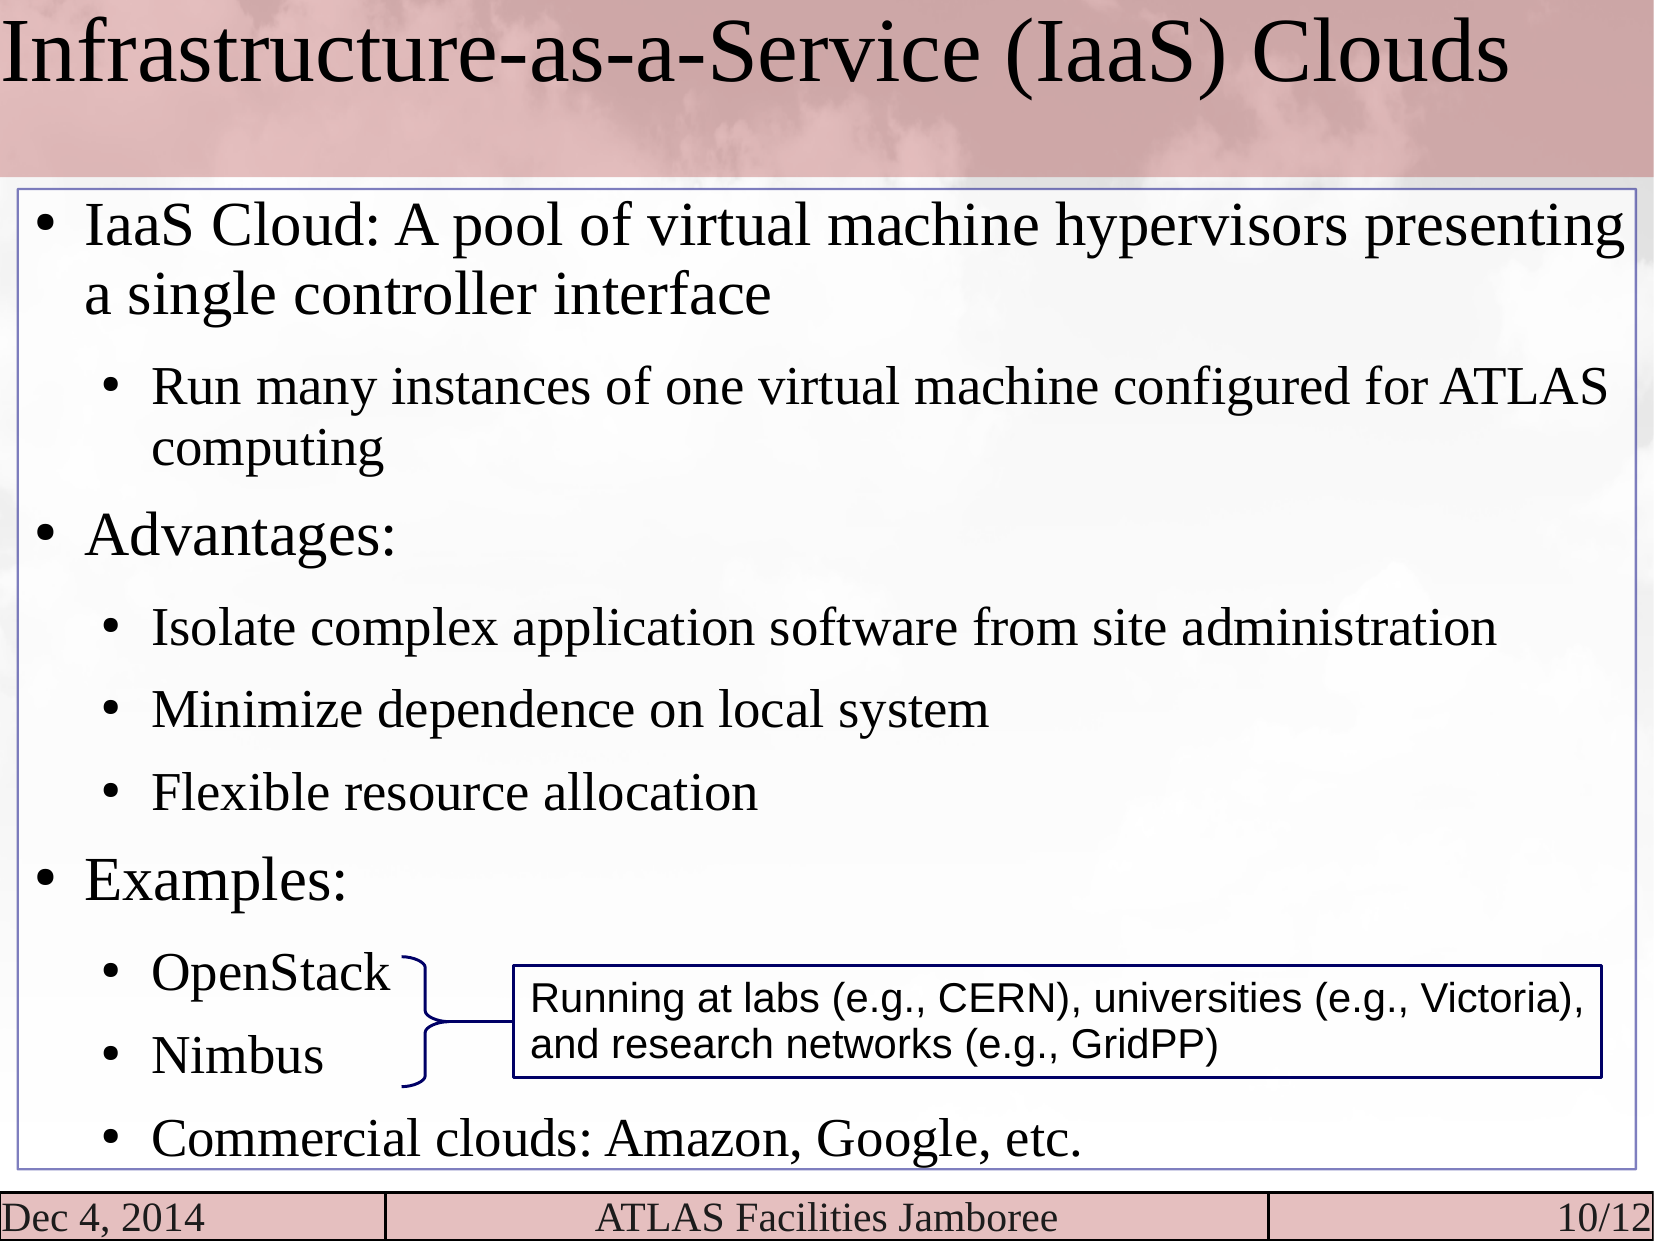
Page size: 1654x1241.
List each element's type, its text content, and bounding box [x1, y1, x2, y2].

title Infrastructure-as-a-Service (IaaS) Clouds [0, 0, 1654, 178]
picture [0, 178, 1654, 1191]
text_box Running at labs (e.g., CERN), universities (e.g., Victoria), and research networks (e.g., GridPP) [513, 965, 1602, 1078]
list IaaS Cloud: A pool of virtual machine hypervisors presenting a single controller interface Run many instances of one virtual machine configured for ATLAS computing Advantages: Isolate complex application software from site administration Minimize dependence on local system Flexible resource allocation Examples: OpenStack Nimbus Commercial clouds: Amazon, Google, etc. [17, 188, 1636, 1170]
